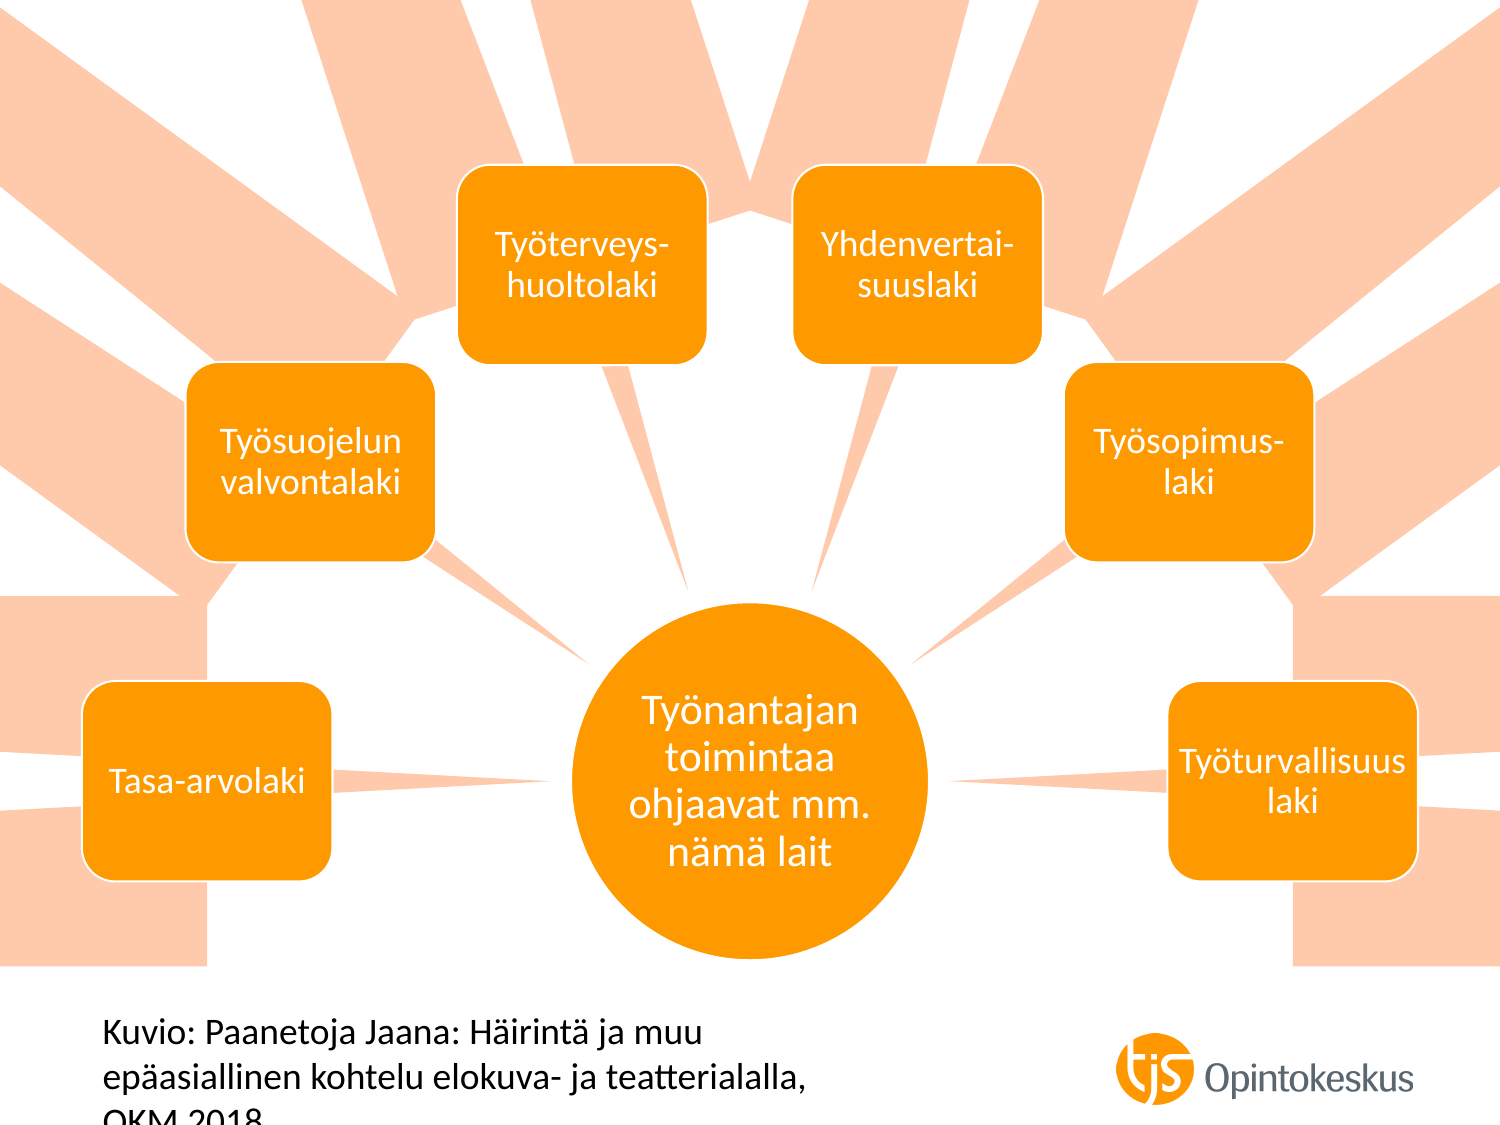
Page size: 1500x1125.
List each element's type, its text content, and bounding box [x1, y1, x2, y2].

text_box [949, 696, 1173, 867]
picture [1116, 1033, 1413, 1105]
text_box [1079, 282, 1500, 967]
text_box [571, 655, 930, 961]
text_box [624, 602, 876, 654]
text_box [911, 377, 1077, 665]
text_box [472, 360, 692, 592]
text_box [807, 360, 1028, 592]
text_box [0, 0, 1500, 367]
text_box Tasa-arvolaki [87, 686, 327, 876]
text_box Työterveys-huoltolaki [462, 170, 702, 360]
text_box [0, 282, 421, 967]
text_box [423, 377, 589, 665]
text_box Yhdenvertai-suuslaki [798, 170, 1038, 360]
text_box Työnantajan toimintaa ohjaavat mm. nämä lait [623, 654, 877, 908]
text_box Työturvallisuuslaki [1173, 686, 1413, 876]
text_box Työsuojelun valvontalaki [191, 367, 431, 557]
text_box Työsopimus-laki [1069, 367, 1309, 557]
text_box [327, 696, 551, 867]
text_box Kuvio: Paanetoja Jaana: Häirintä ja muu epäasiallinen kohtelu elokuva- ja teatterialalla, OKM 2018 [87, 999, 838, 1125]
